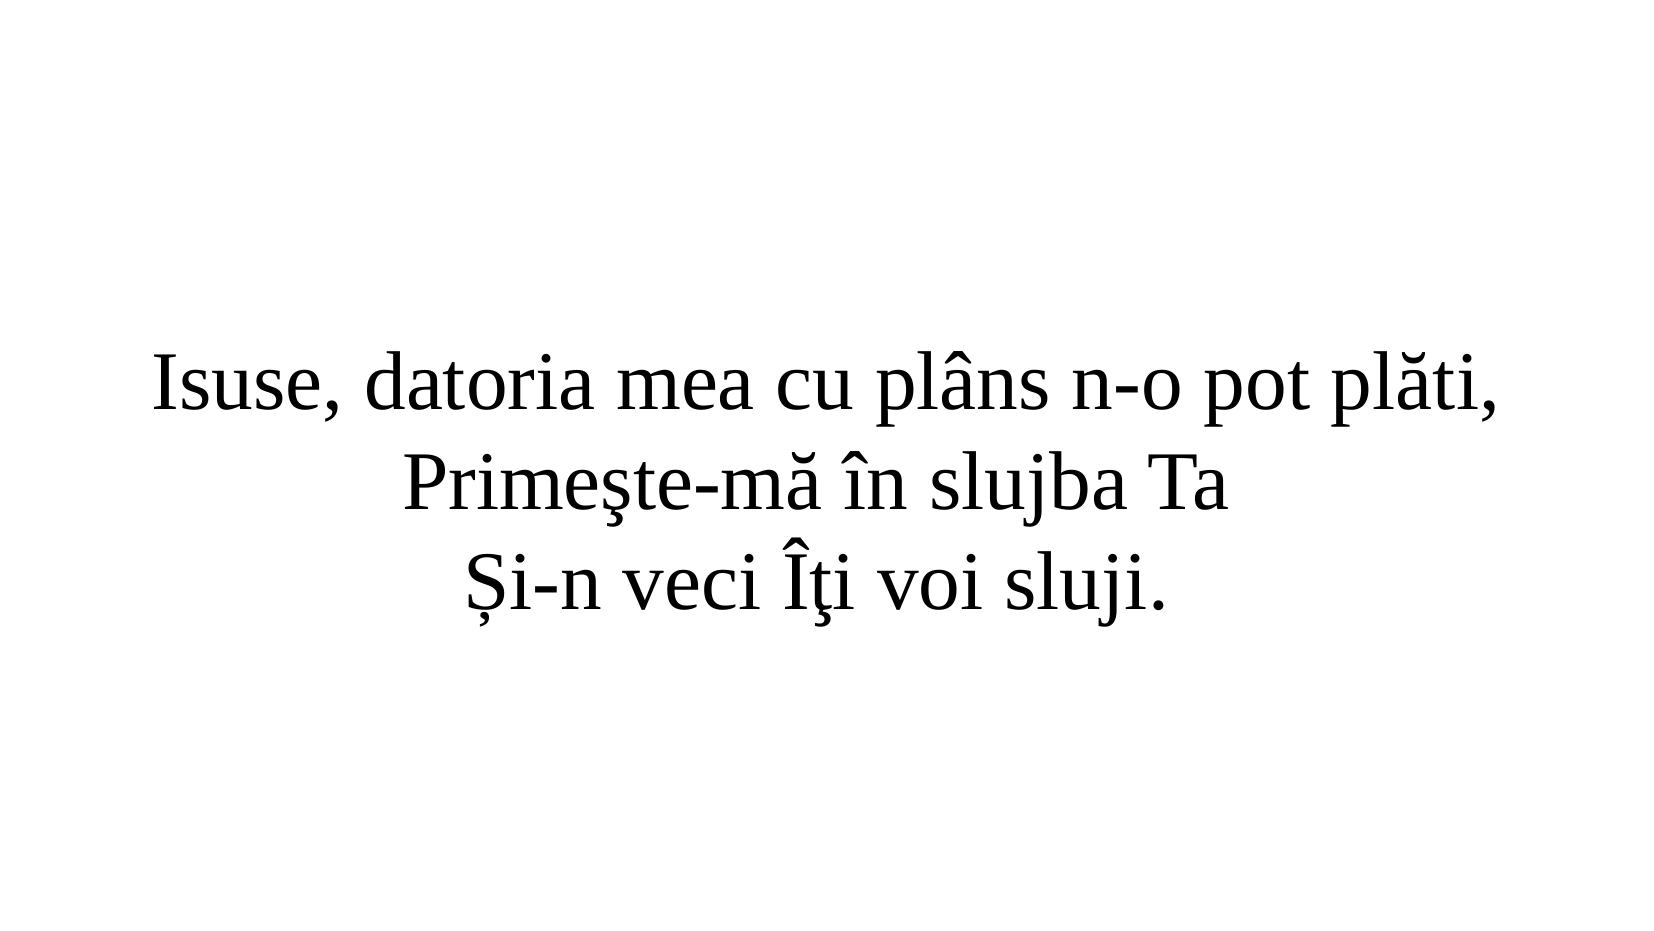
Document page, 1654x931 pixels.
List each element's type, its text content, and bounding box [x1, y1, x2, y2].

subtitle Isuse, datoria mea cu plâns n-o pot plăti, Primeşte-mă în slujba Ta Și-n veci Îţi voi sluji. [0, 318, 1654, 583]
